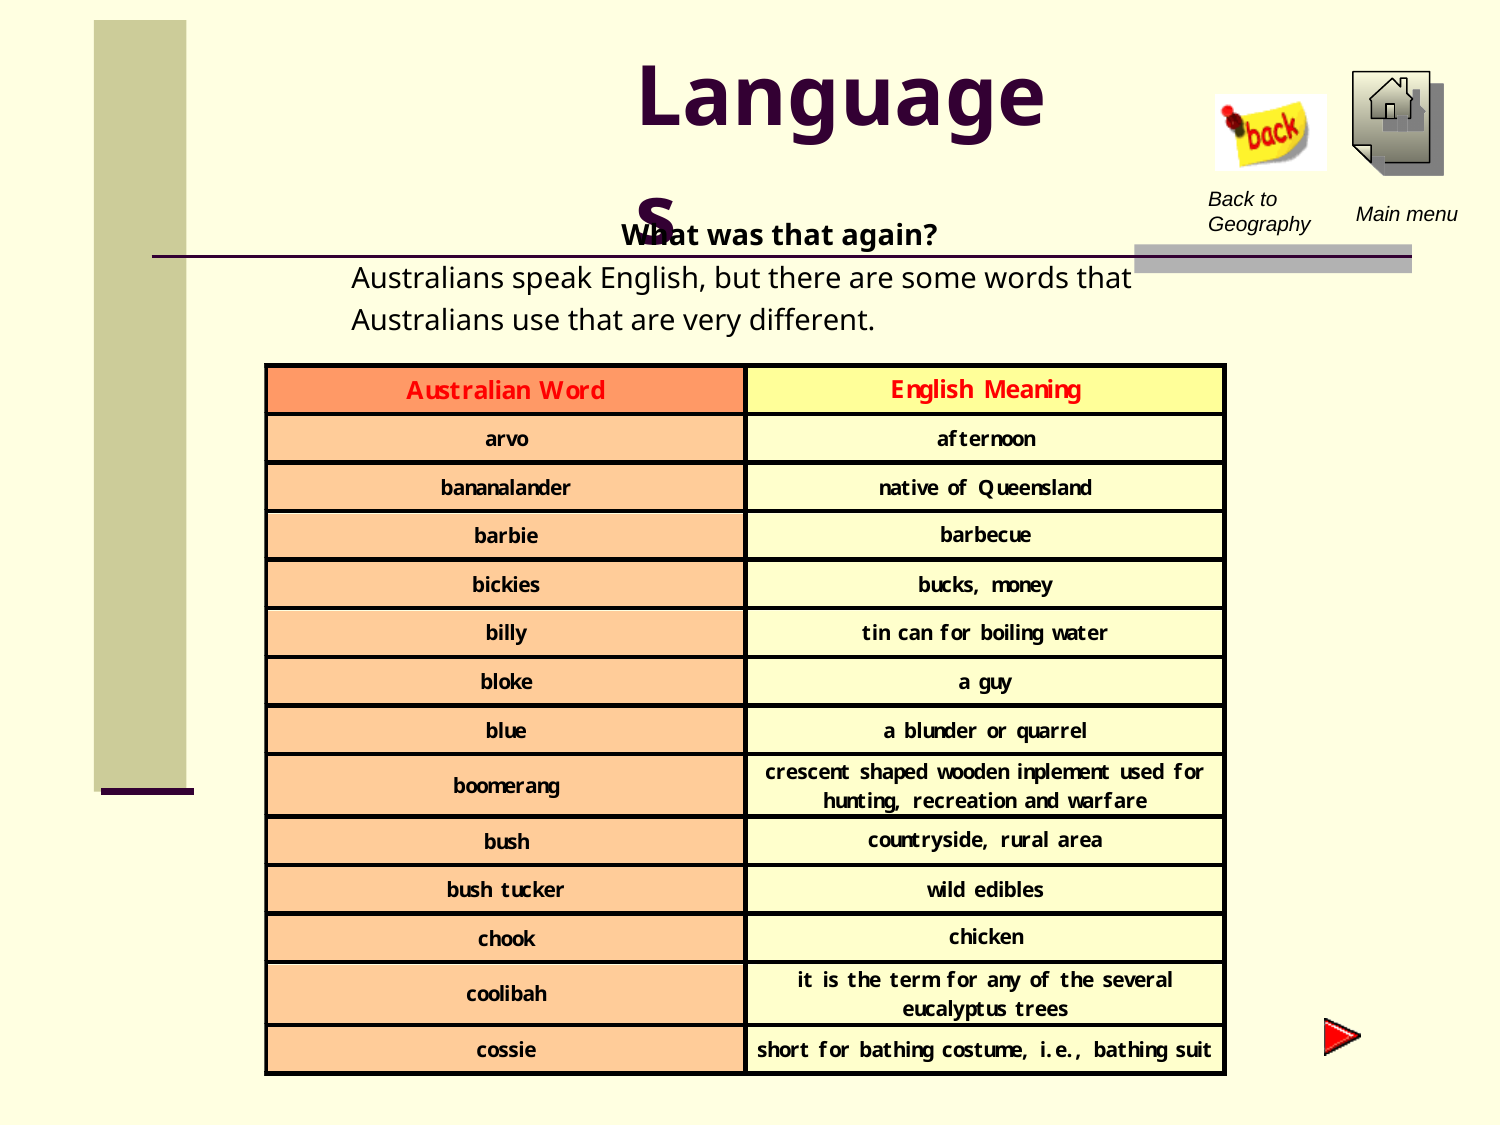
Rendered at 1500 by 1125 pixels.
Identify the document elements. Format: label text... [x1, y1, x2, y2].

text_box [1352, 71, 1430, 163]
text_box Back to Geography [1208, 186, 1320, 235]
text_box What was that again? Australians speak English, but there are some words that Australians use that are very different. [351, 211, 1209, 353]
title Languages [635, 53, 1089, 211]
text_box Main menu [1355, 201, 1467, 225]
chart [264, 363, 1237, 1105]
picture [1215, 94, 1327, 171]
picture [1324, 1018, 1361, 1056]
